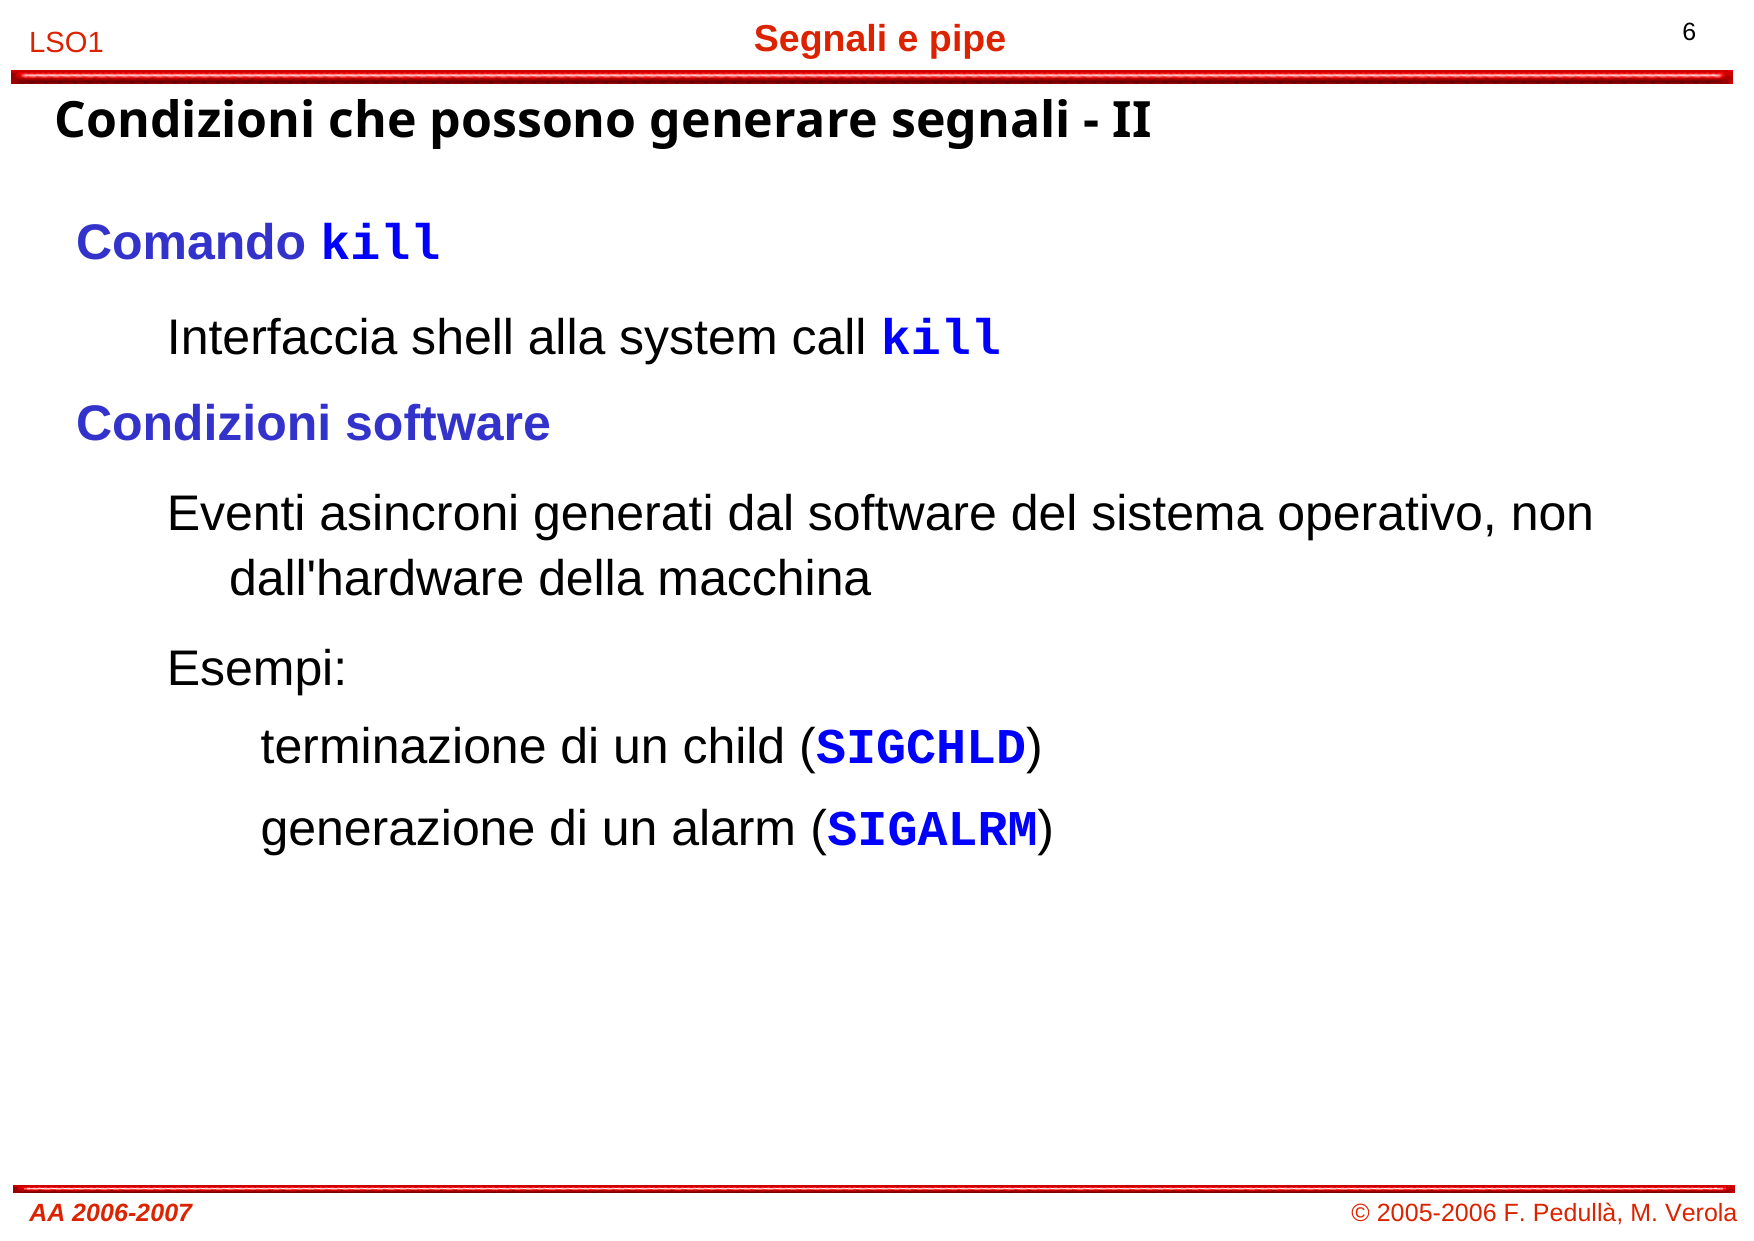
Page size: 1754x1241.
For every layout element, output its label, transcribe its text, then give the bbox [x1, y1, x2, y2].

list Comando kill Interfaccia shell alla system call kill Condizioni software Eventi asincroni generati dal software del sistema operativo, non dall'hardware della macchina Esempi: terminazione di un child (SIGCHLD) generazione di un alarm (SIGALRM) [58, 206, 1696, 979]
picture [13, 1185, 1735, 1193]
picture [11, 70, 1733, 84]
title Condizioni che possono generare segnali - II [40, 72, 1714, 168]
